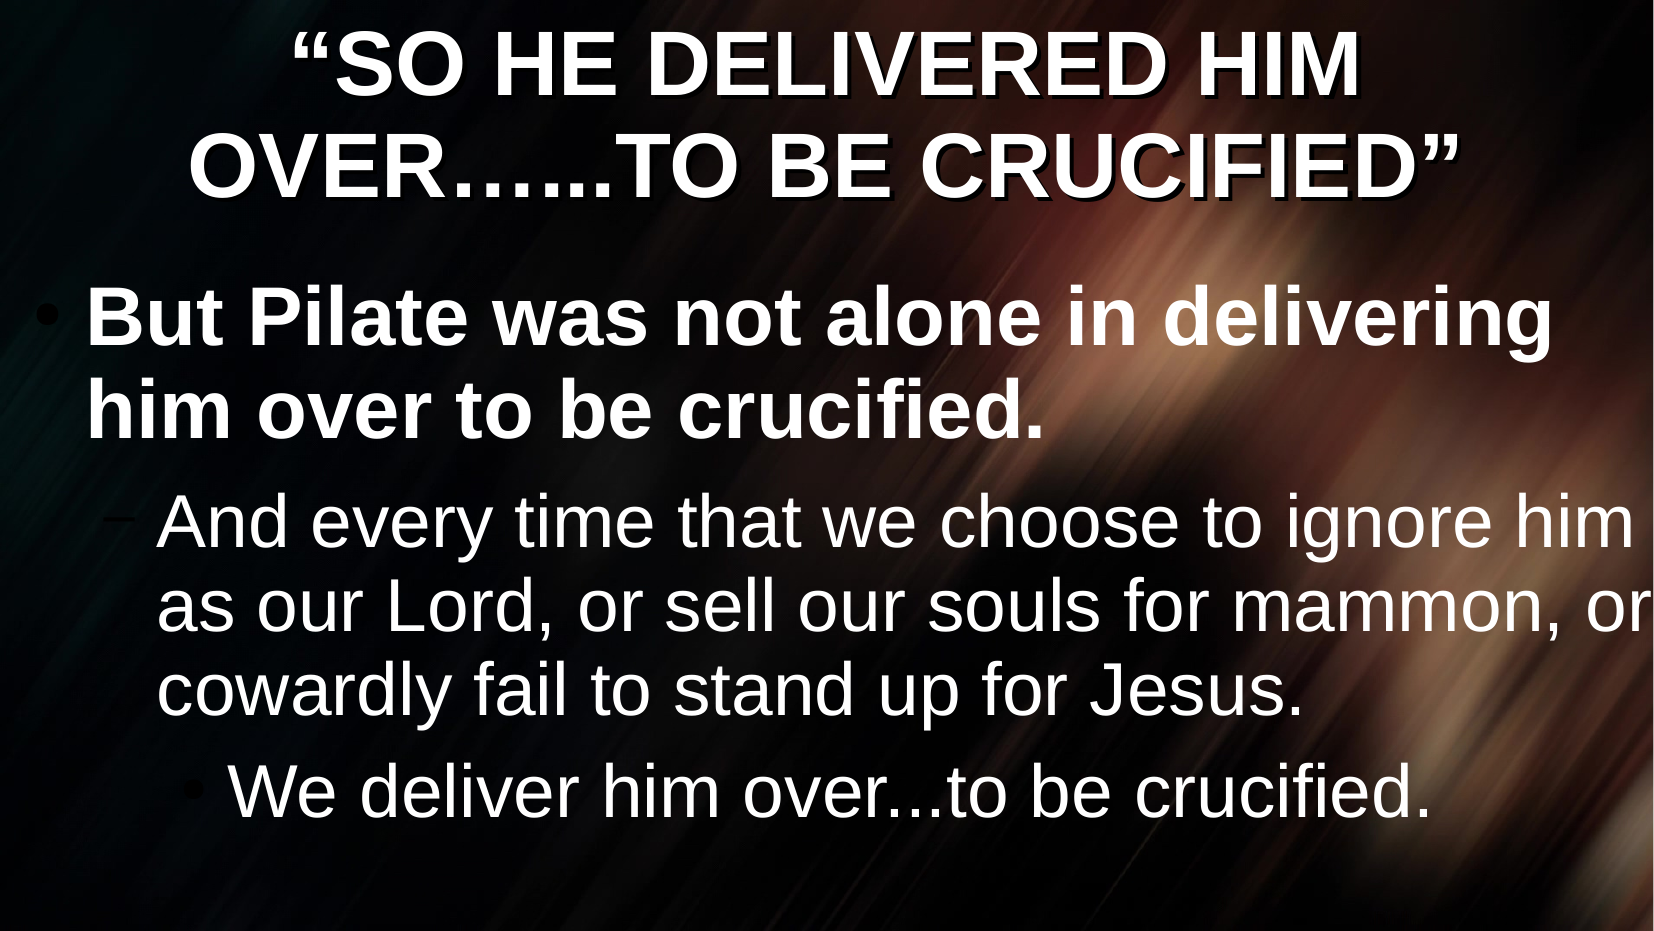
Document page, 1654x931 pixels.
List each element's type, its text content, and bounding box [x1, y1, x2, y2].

list But Pilate was not alone in delivering him over to be crucified. And every time that we choose to ignore him as our Lord, or sell our souls for mammon, or cowardly fail to stand up for Jesus. We deliver him over...to be crucified. [15, 270, 1654, 916]
picture [0, 0, 1654, 931]
title “SO HE DELIVERED HIM OVER…...TO BE CRUCIFIED” [82, 12, 1571, 218]
